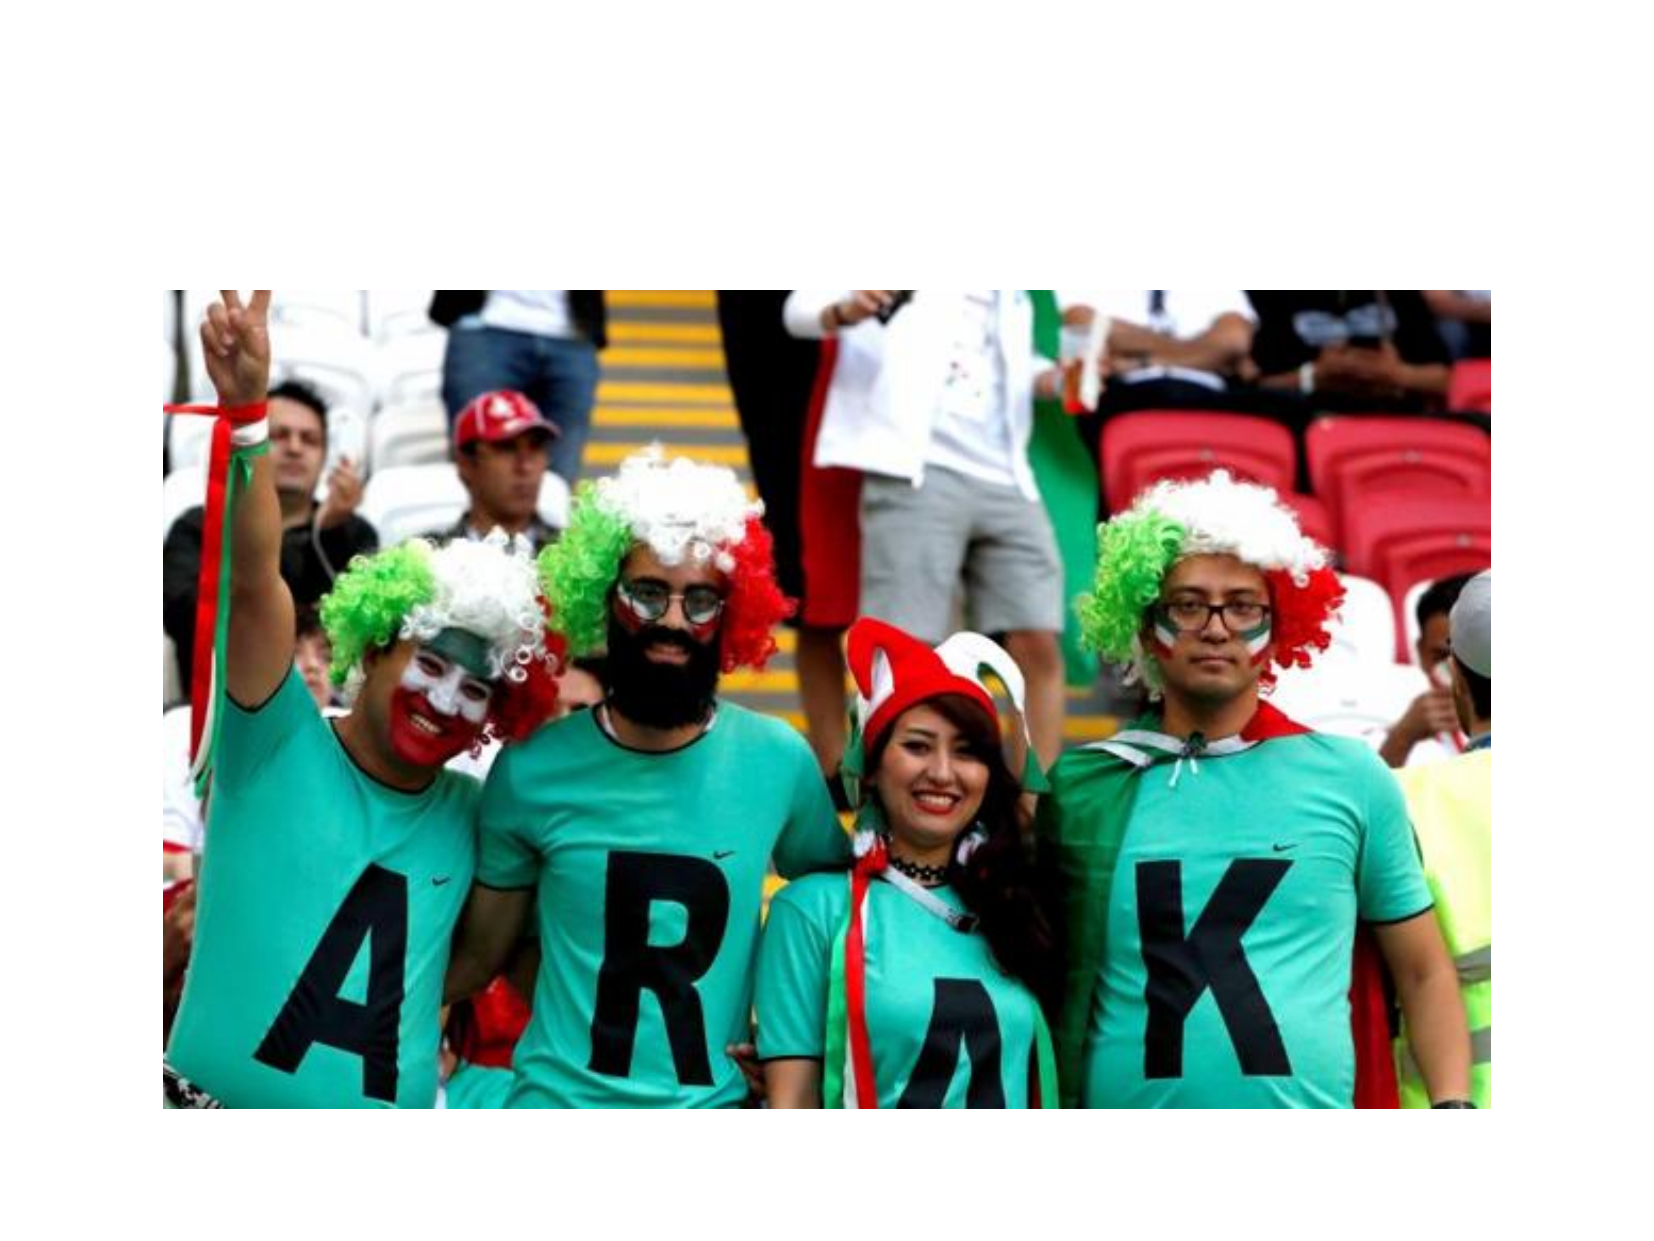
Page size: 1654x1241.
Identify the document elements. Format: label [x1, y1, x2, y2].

picture [163, 290, 1491, 1109]
